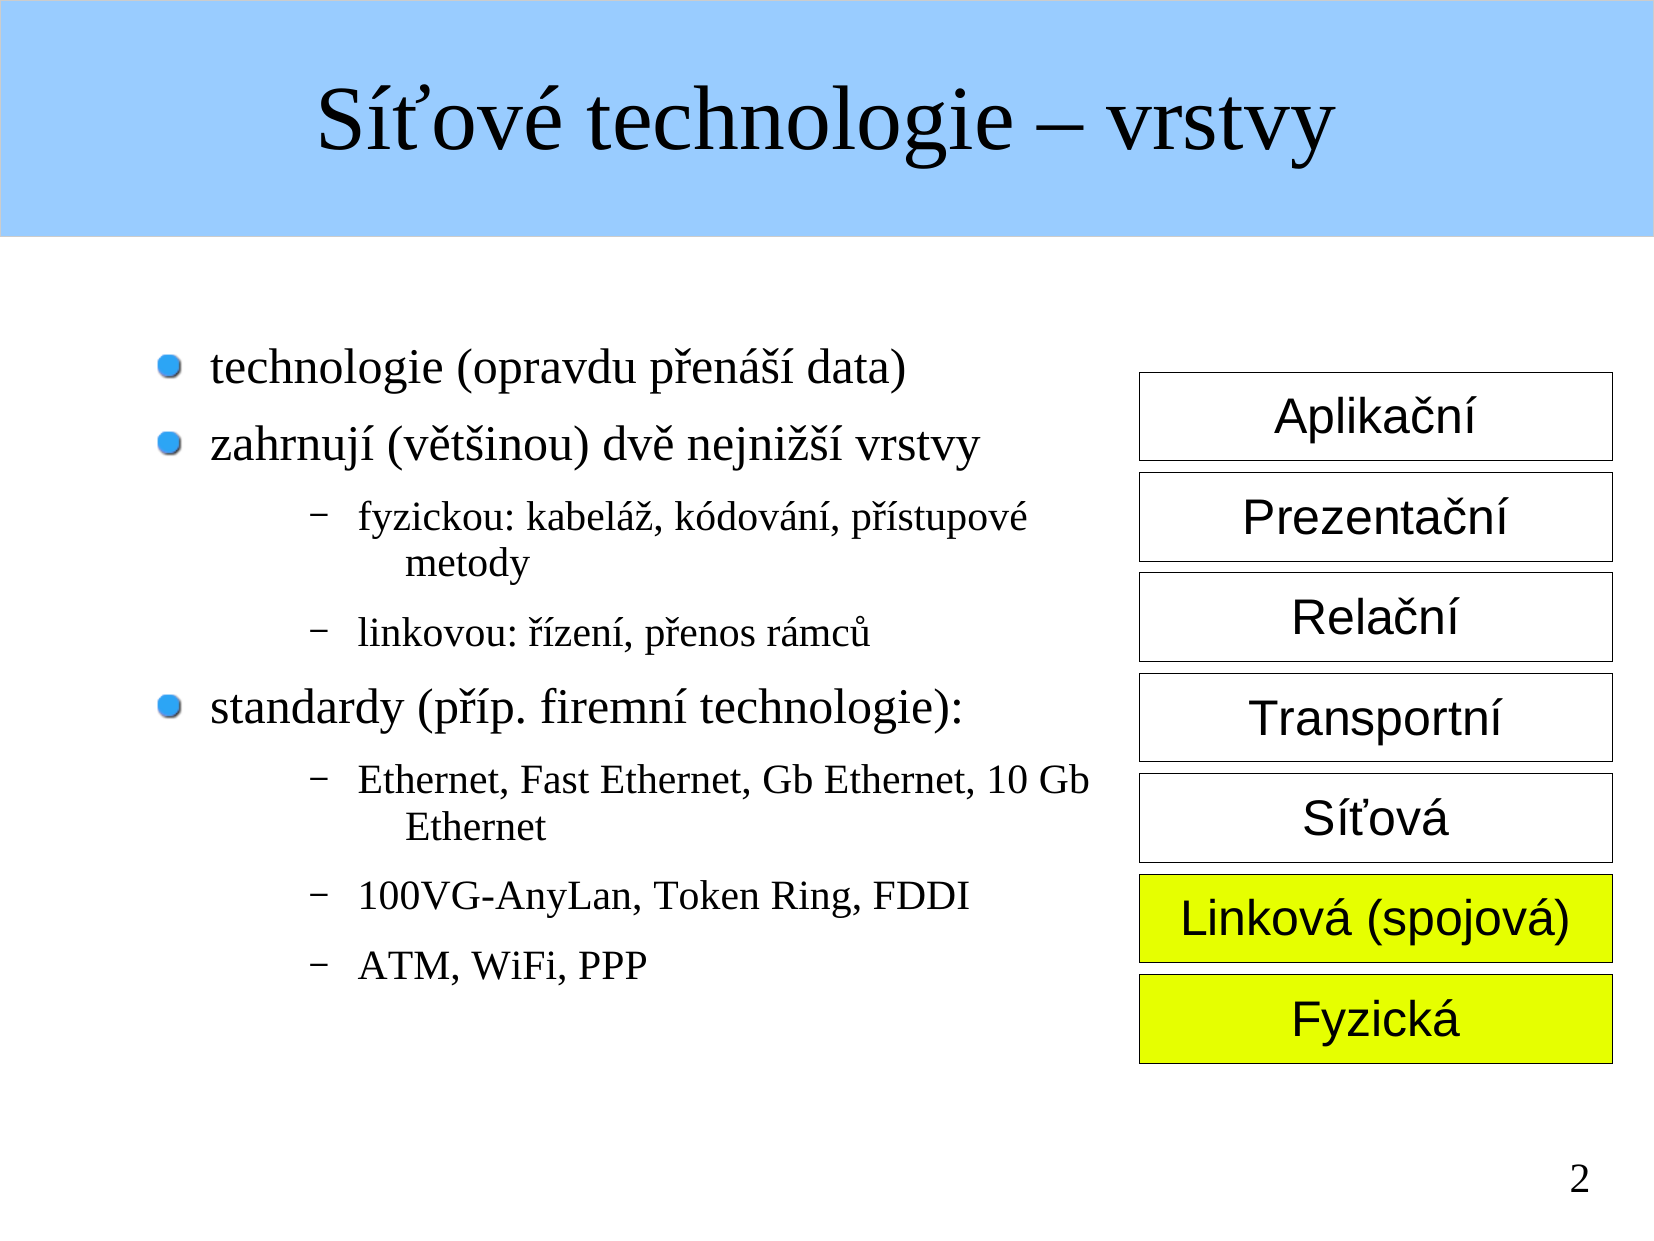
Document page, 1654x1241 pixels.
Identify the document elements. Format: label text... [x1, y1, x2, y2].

text_box Relační [1139, 572, 1613, 662]
text_box Fyzická [1139, 974, 1613, 1064]
text_box Prezentační [1139, 472, 1613, 562]
text_box Aplikační [1139, 372, 1613, 461]
list technologie (opravdu přenáší data) zahrnují (většinou) dvě nejnižší vrstvy fyzickou: kabeláž, kódování, přístupové metody linkovou: řízení, přenos rámců standardy (příp. firemní technologie): Ethernet, Fast Ethernet, Gb Ethernet, 10 Gb Ethernet 100VG-AnyLan, Token Ring, FDDI ATM, WiFi, PPP [121, 338, 1093, 1146]
text_box Síťová [1139, 773, 1613, 863]
title Síťové technologie – vrstvy [0, 0, 1654, 237]
text_box Linková (spojová) [1139, 874, 1613, 963]
text_box Transportní [1139, 673, 1613, 762]
